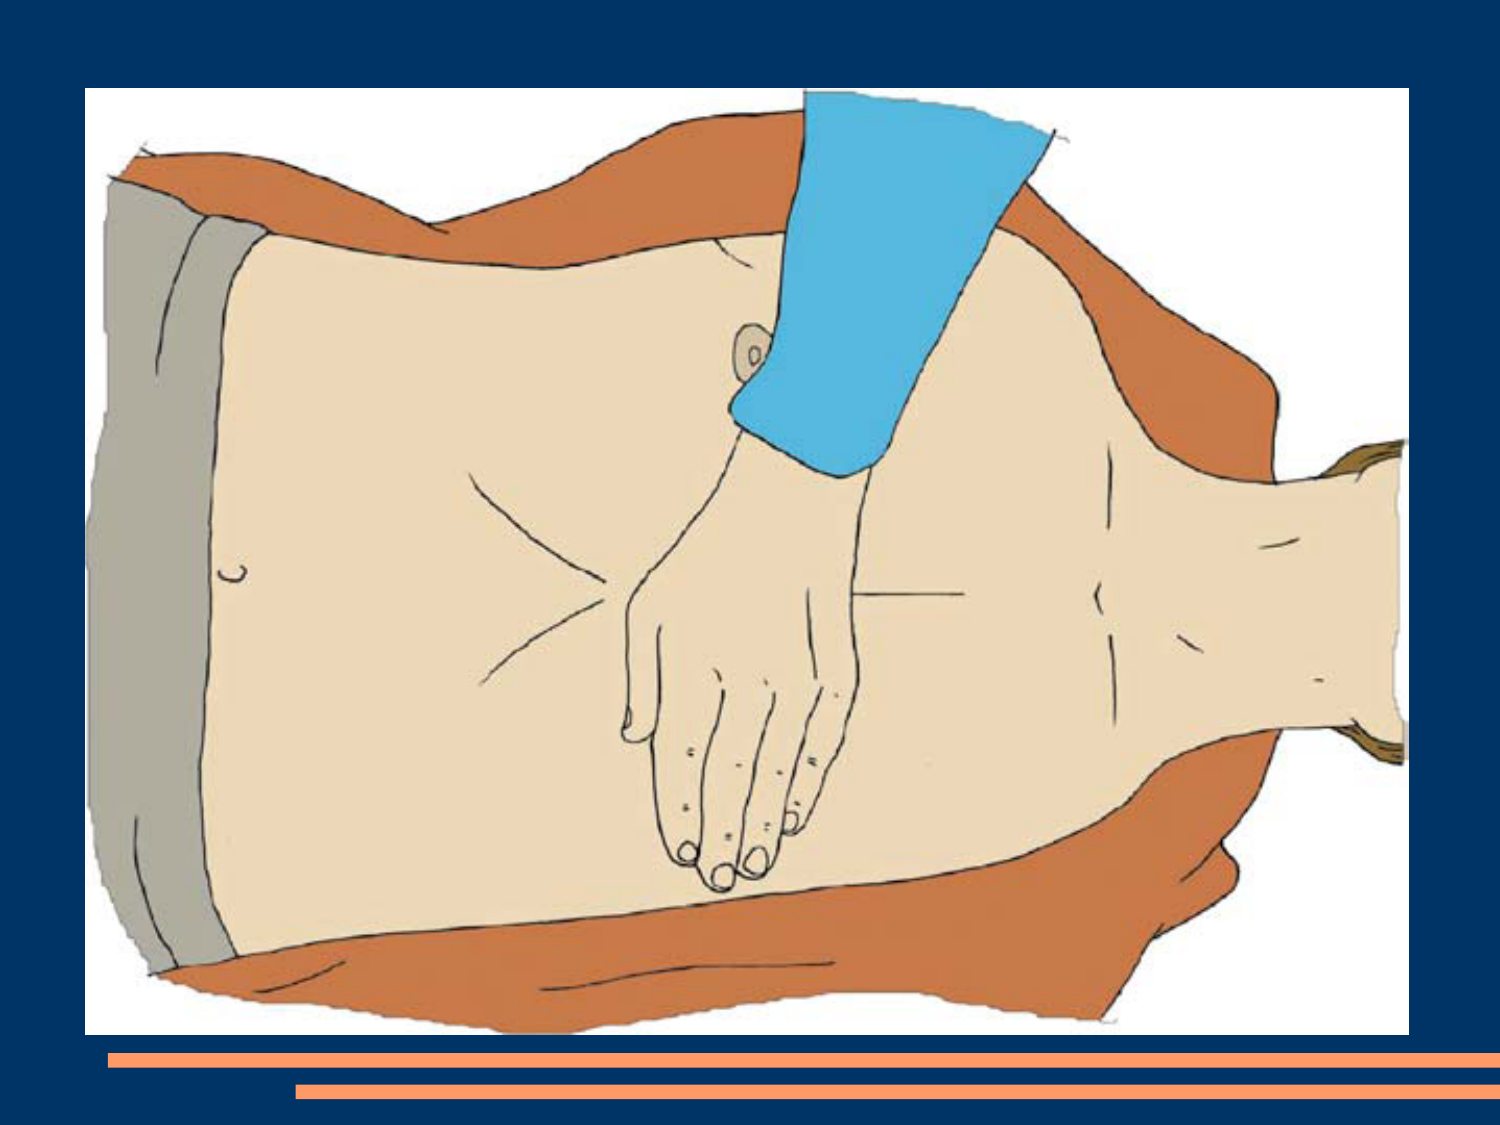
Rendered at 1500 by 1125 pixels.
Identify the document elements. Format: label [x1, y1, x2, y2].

picture [85, 88, 1409, 1035]
